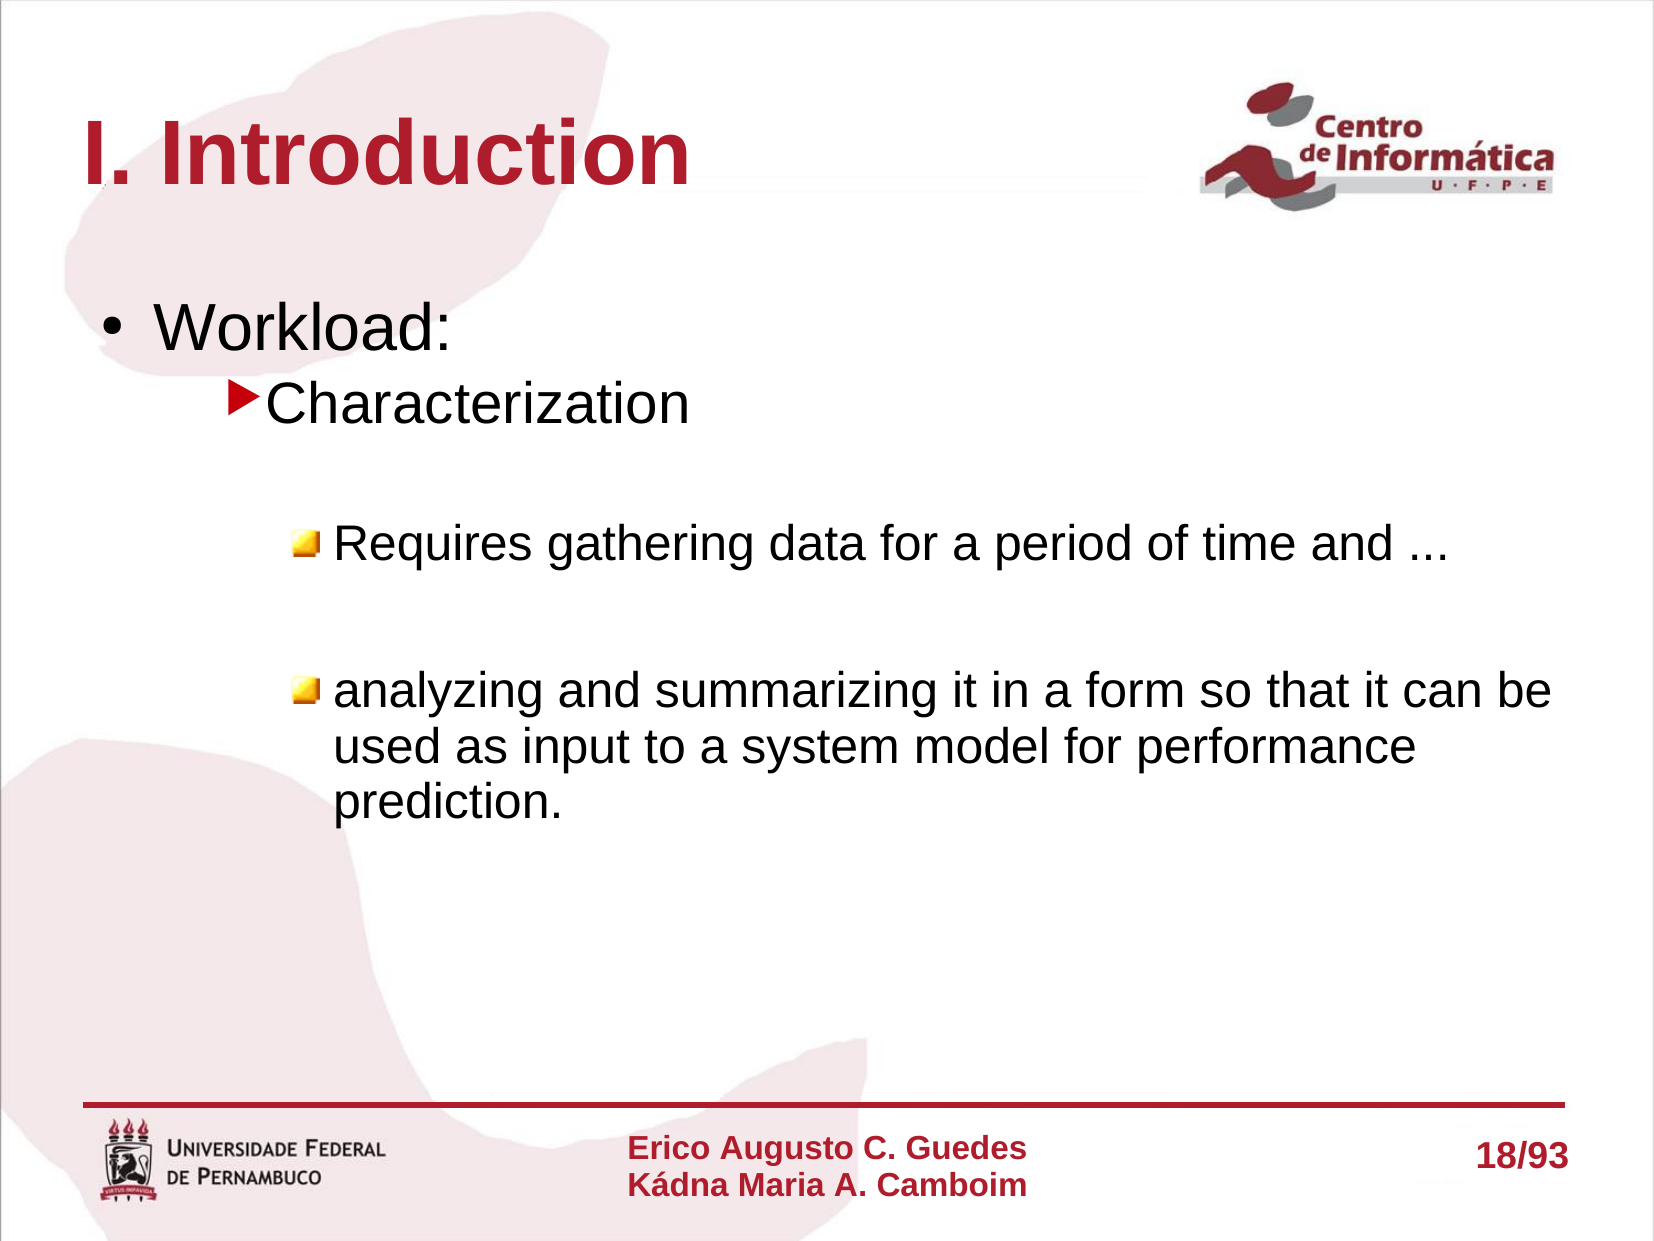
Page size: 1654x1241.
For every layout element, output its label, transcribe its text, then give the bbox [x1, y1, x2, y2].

title I. Introduction [82, 56, 1571, 250]
list Workload: Characterization Requires gathering data for a period of time and ... analyzing and summarizing it in a form so that it can be used as input to a system model for performance prediction. [82, 290, 1571, 1094]
picture [0, 0, 1654, 1241]
